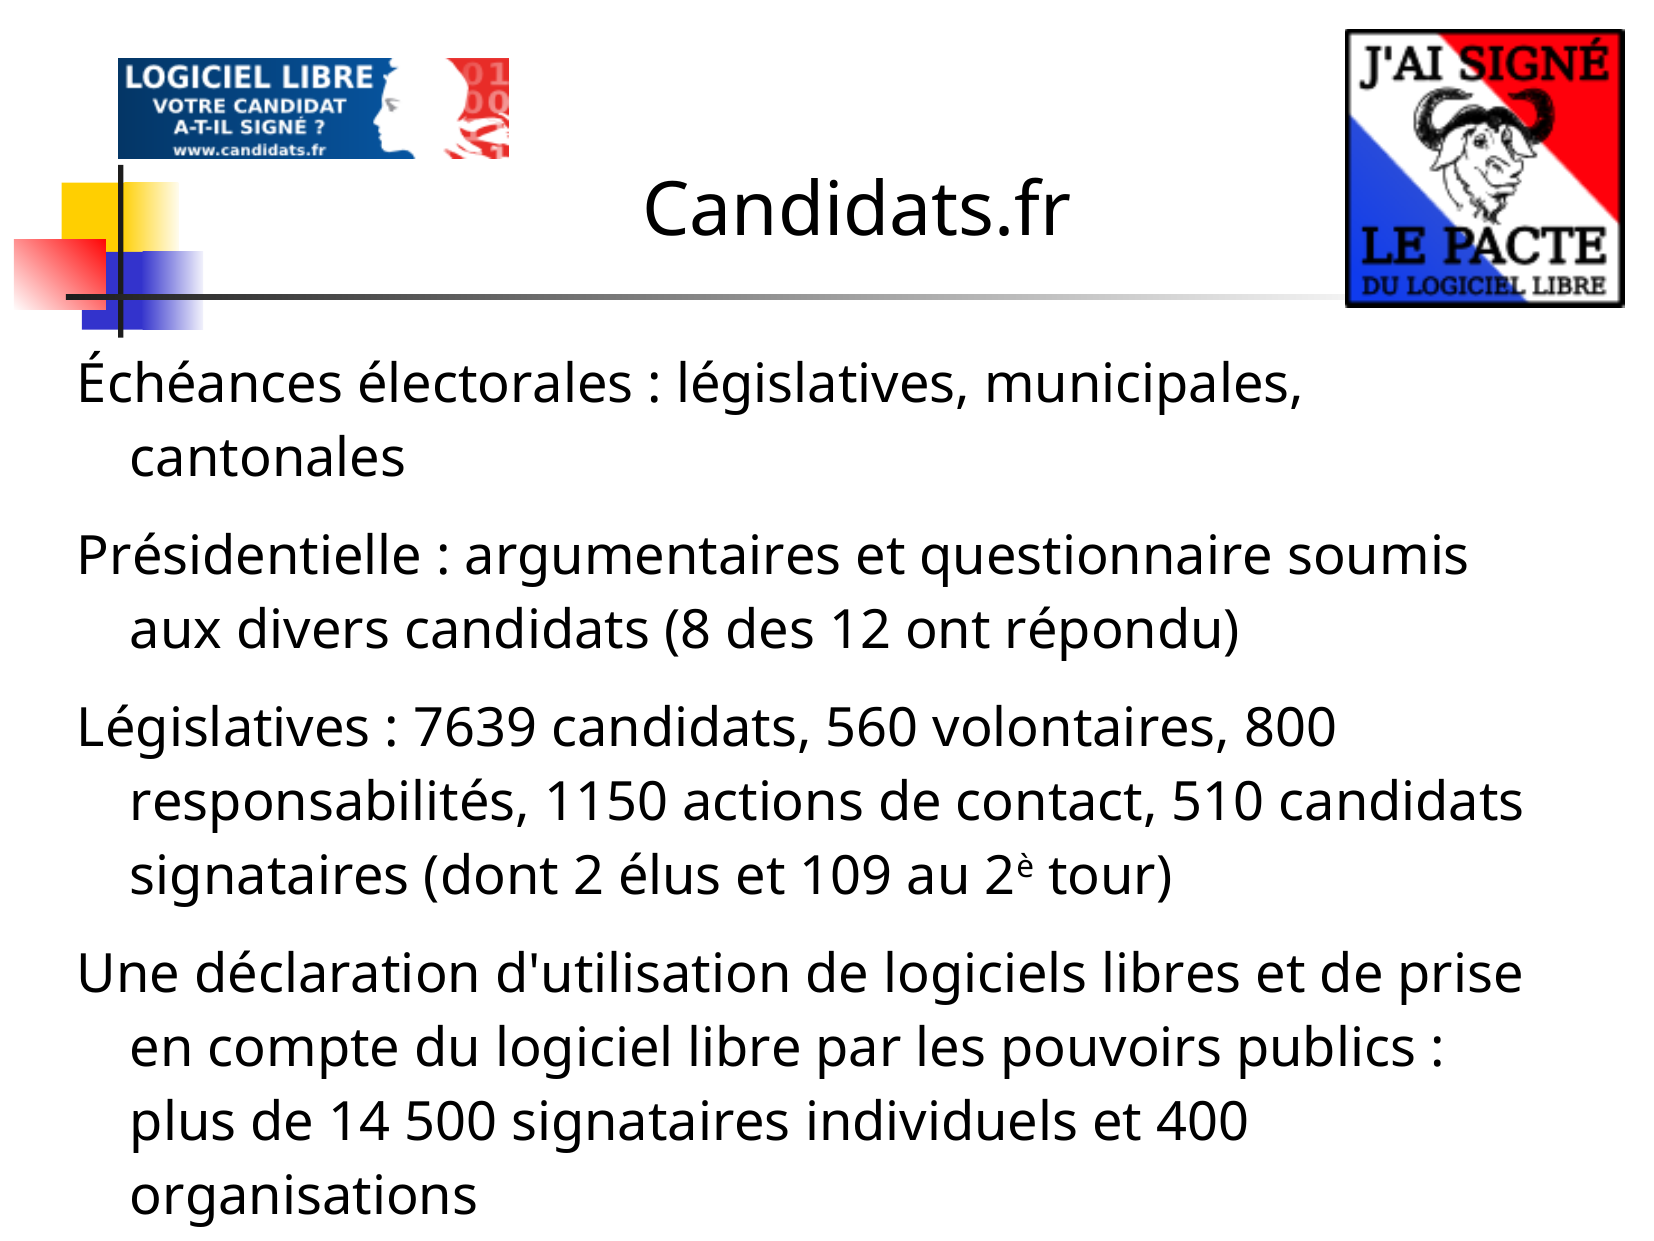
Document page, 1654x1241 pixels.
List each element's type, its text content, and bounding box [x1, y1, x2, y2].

title Candidats.fr [121, 110, 1345, 303]
list Échéances électorales : législatives, municipales, cantonales Présidentielle : argumentaires et questionnaire soumis aux divers candidats (8 des 12 ont répondu) Législatives : 7639 candidats, 560 volontaires, 800 responsabilités, 1150 actions de contact, 510 candidats signataires (dont 2 élus et 109 au 2è tour) Une déclaration d'utilisation de logiciels libres et de prise en compte du logiciel libre par les pouvoirs publics : plus de 14 500 signataires individuels et 400 organisations Un site ressource : Candidats.fr [59, 344, 1565, 1198]
picture [1345, 29, 1625, 308]
picture [118, 58, 509, 159]
